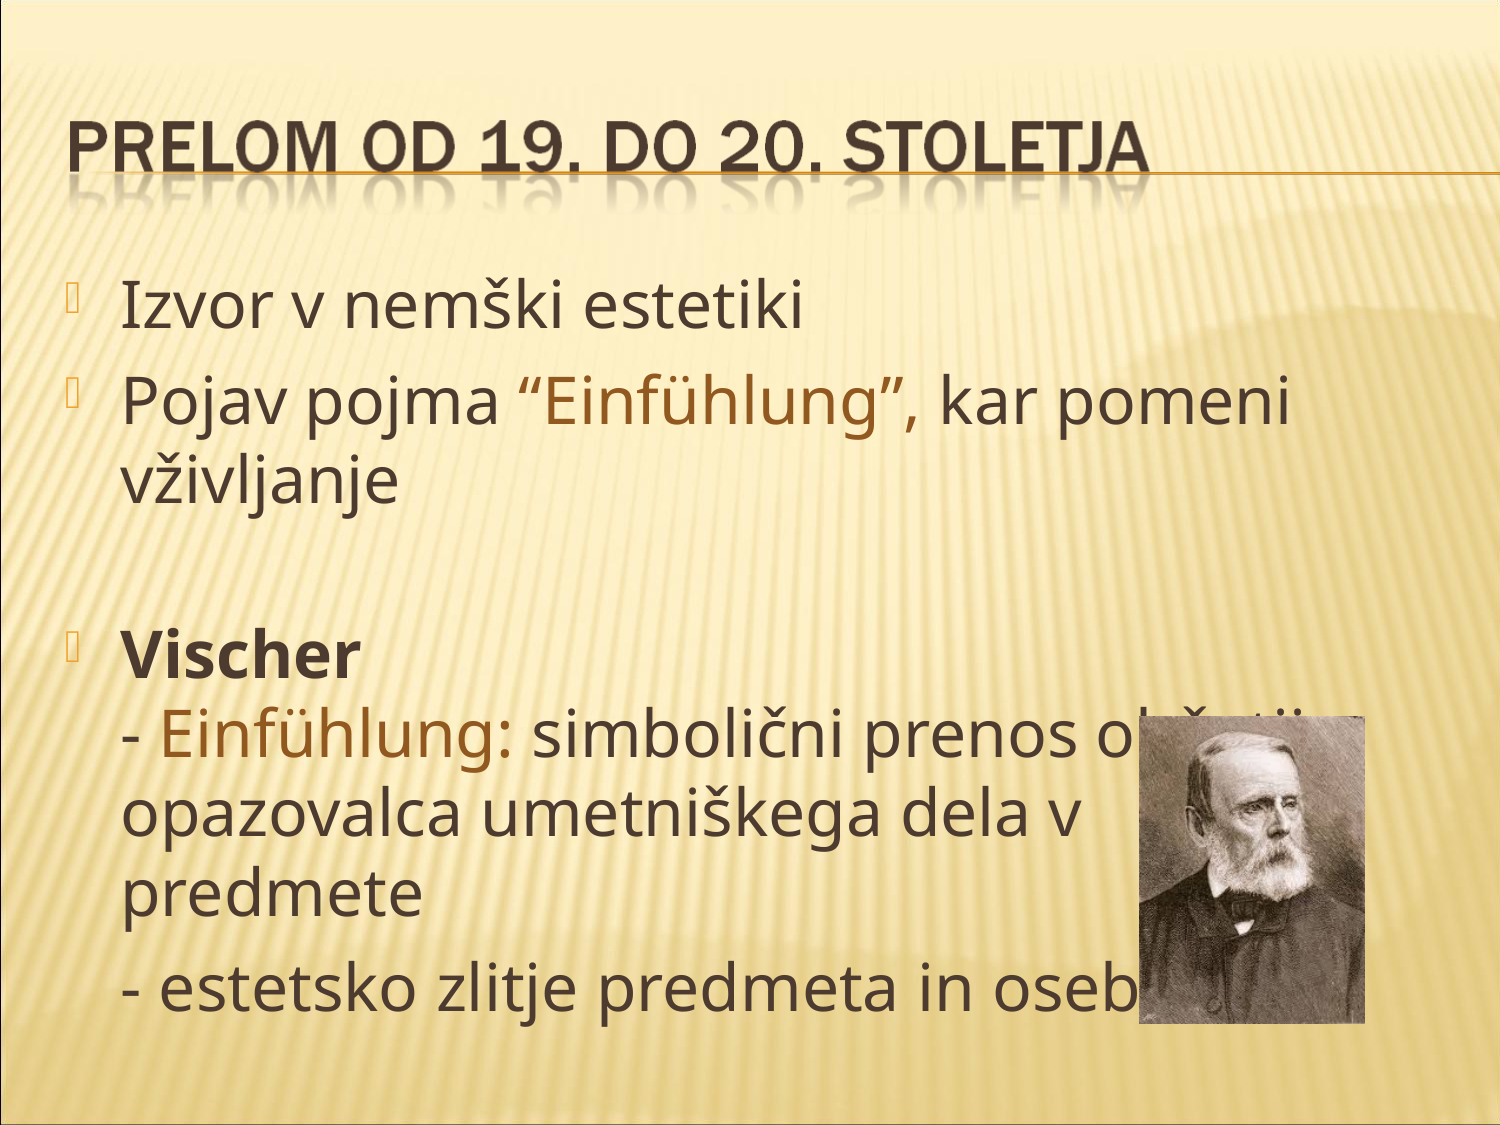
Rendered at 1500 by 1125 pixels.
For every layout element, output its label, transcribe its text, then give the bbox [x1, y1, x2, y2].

picture [0, 0, 1500, 1125]
text_box [16, 73, 1477, 264]
list Izvor v nemški estetiki Pojav pojma “Einfühlung”, kar pomeni vživljanje Vischer - Einfühlung: simbolični prenos občutij opazovalca umetniškega dela v predmete - estetsko zlitje predmeta in osebe [50, 254, 1476, 1040]
